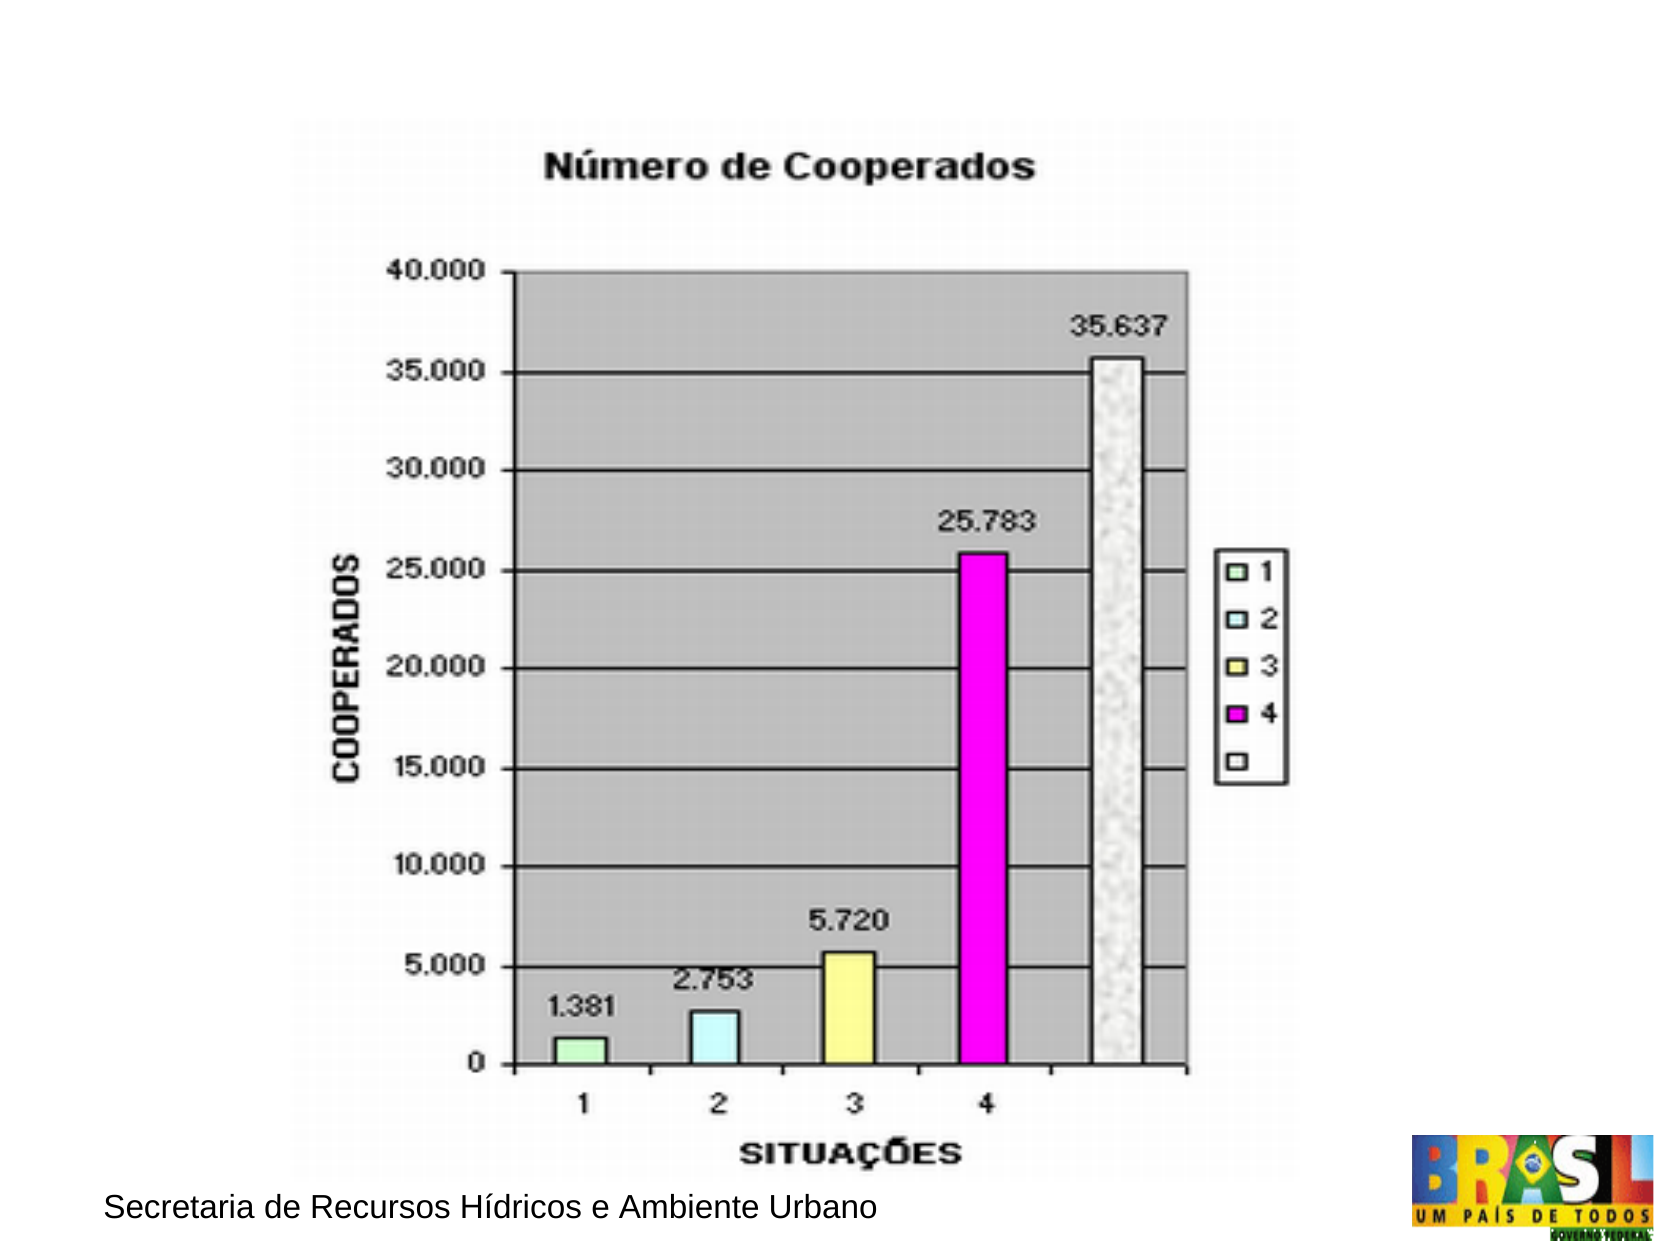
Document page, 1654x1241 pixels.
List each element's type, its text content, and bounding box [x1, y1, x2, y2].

text_box [88, 88, 1595, 398]
picture [290, 118, 1300, 1182]
picture [1412, 1135, 1654, 1241]
text_box Secretaria de Recursos Hídricos e Ambiente Urbano [88, 1181, 894, 1234]
